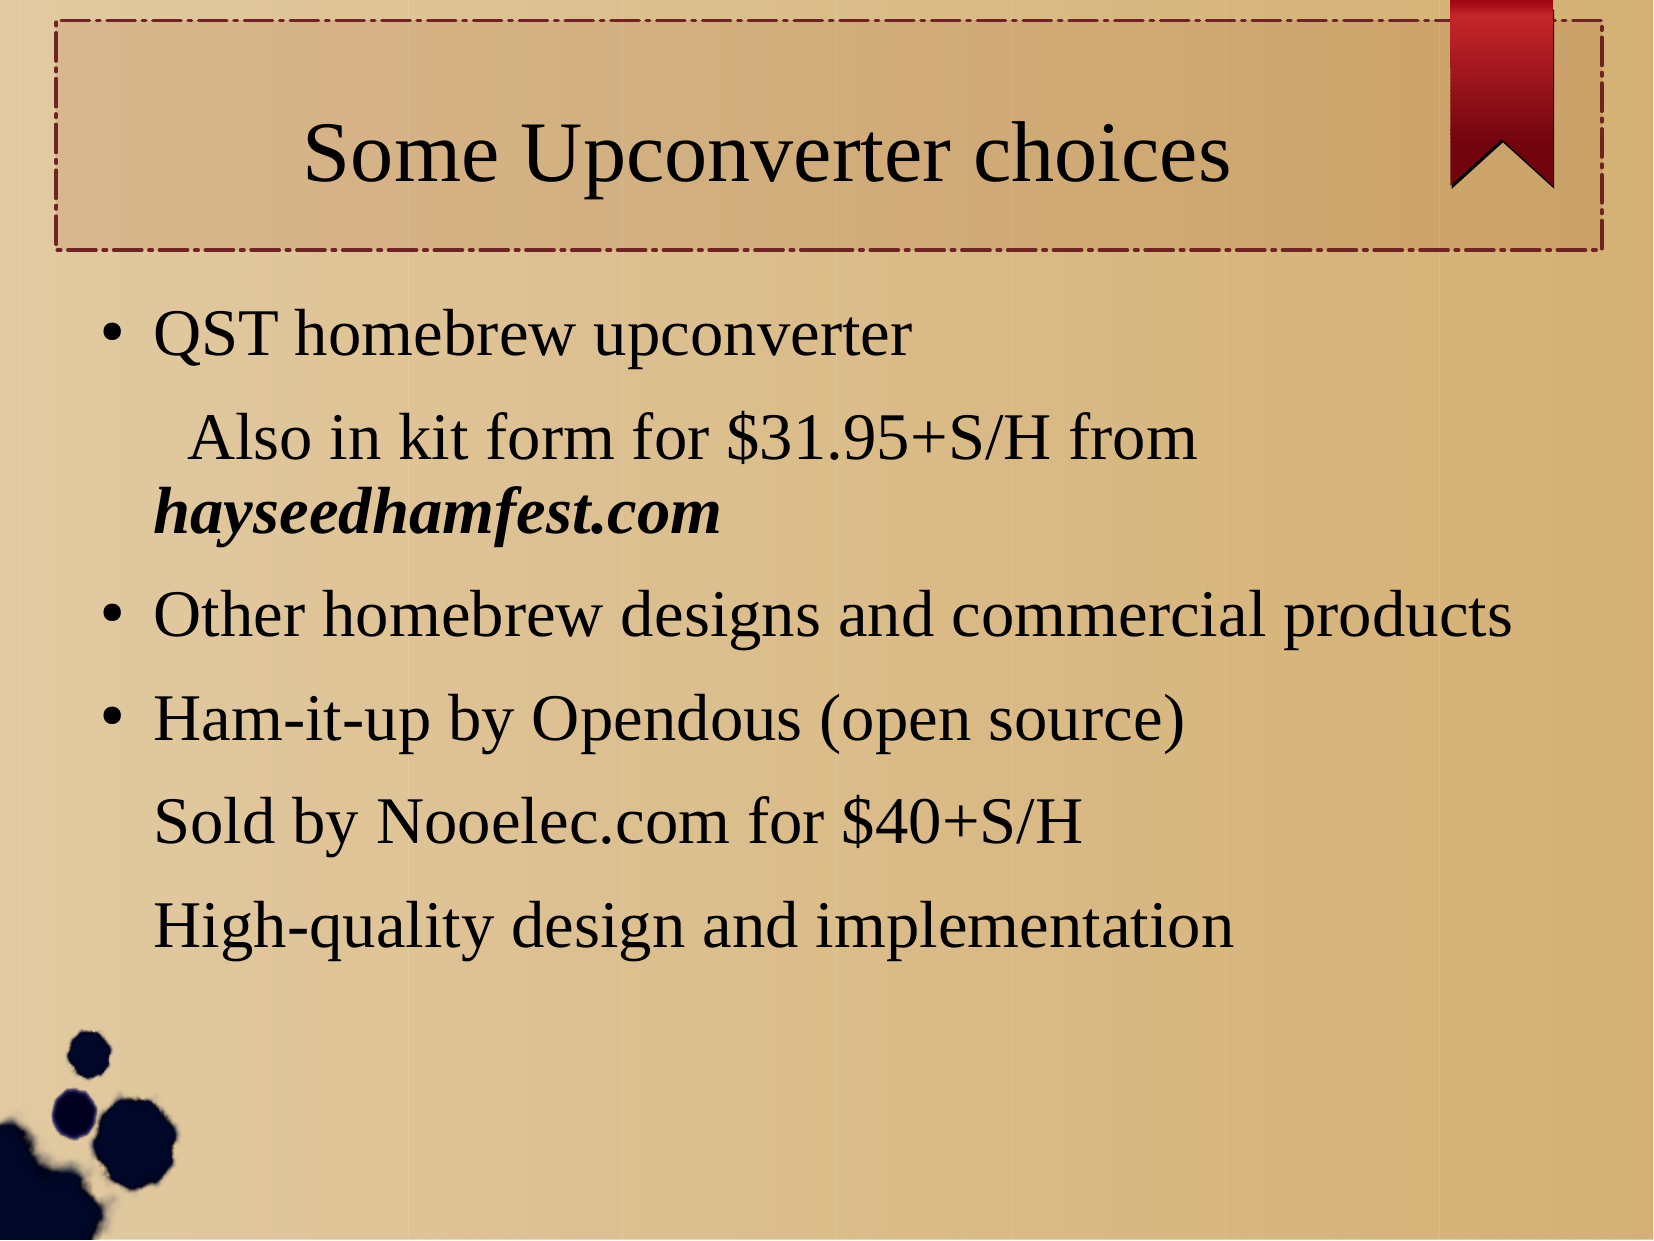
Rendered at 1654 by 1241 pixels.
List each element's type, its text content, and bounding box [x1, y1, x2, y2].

title Some Upconverter choices [82, 49, 1453, 257]
list QST homebrew upconverter Also in kit form for $31.95+S/H from hayseedhamfest.com Other homebrew designs and commercial products Ham-it-up by Opendous (open source) Sold by Nooelec.com for $40+S/H High-quality design and implementation [82, 296, 1538, 1016]
